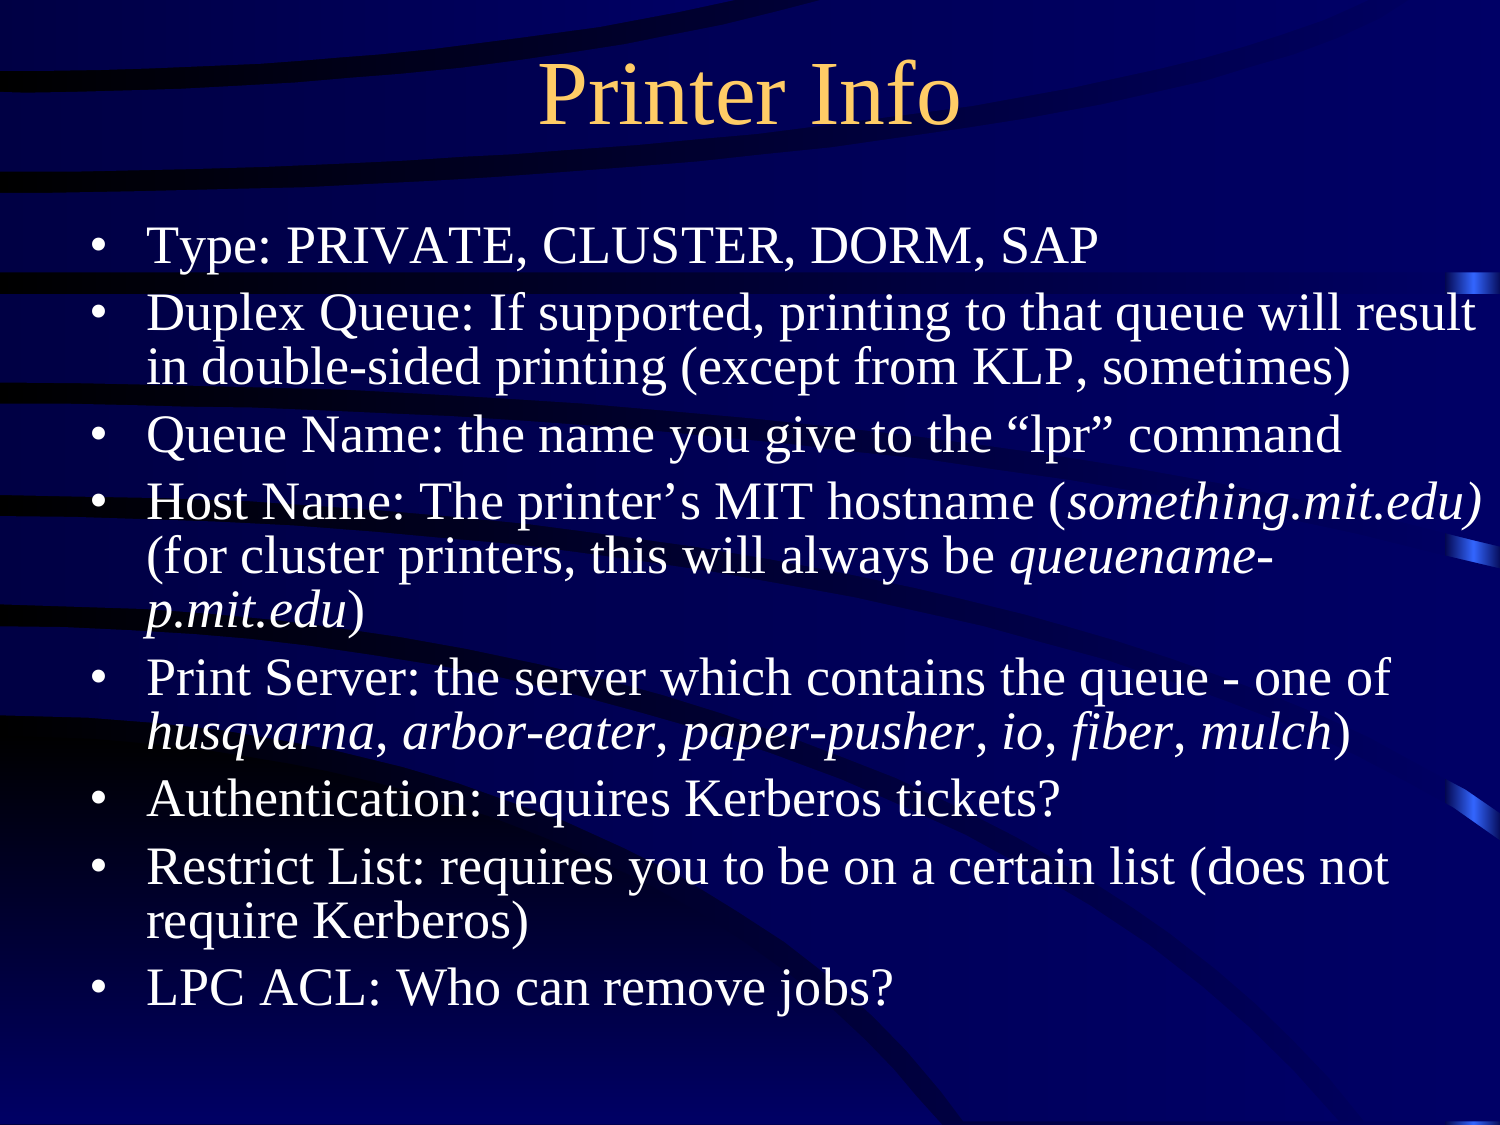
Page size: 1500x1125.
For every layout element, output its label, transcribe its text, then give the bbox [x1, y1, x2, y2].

title Printer Info [112, 0, 1388, 188]
list Type: PRIVATE, CLUSTER, DORM, SAP Duplex Queue: If supported, printing to that queue will result in double-sided printing (except from KLP, sometimes) Queue Name: the name you give to the “lpr” command Host Name: The printer’s MIT hostname (something.mit.edu) (for cluster printers, this will always be queuename-p.mit.edu) Print Server: the server which contains the queue - one of husqvarna, arbor-eater, paper-pusher, io, fiber, mulch) Authentication: requires Kerberos tickets? Restrict List: requires you to be on a certain list (does not require Kerberos) LPC ACL: Who can remove jobs? [75, 212, 1500, 1125]
